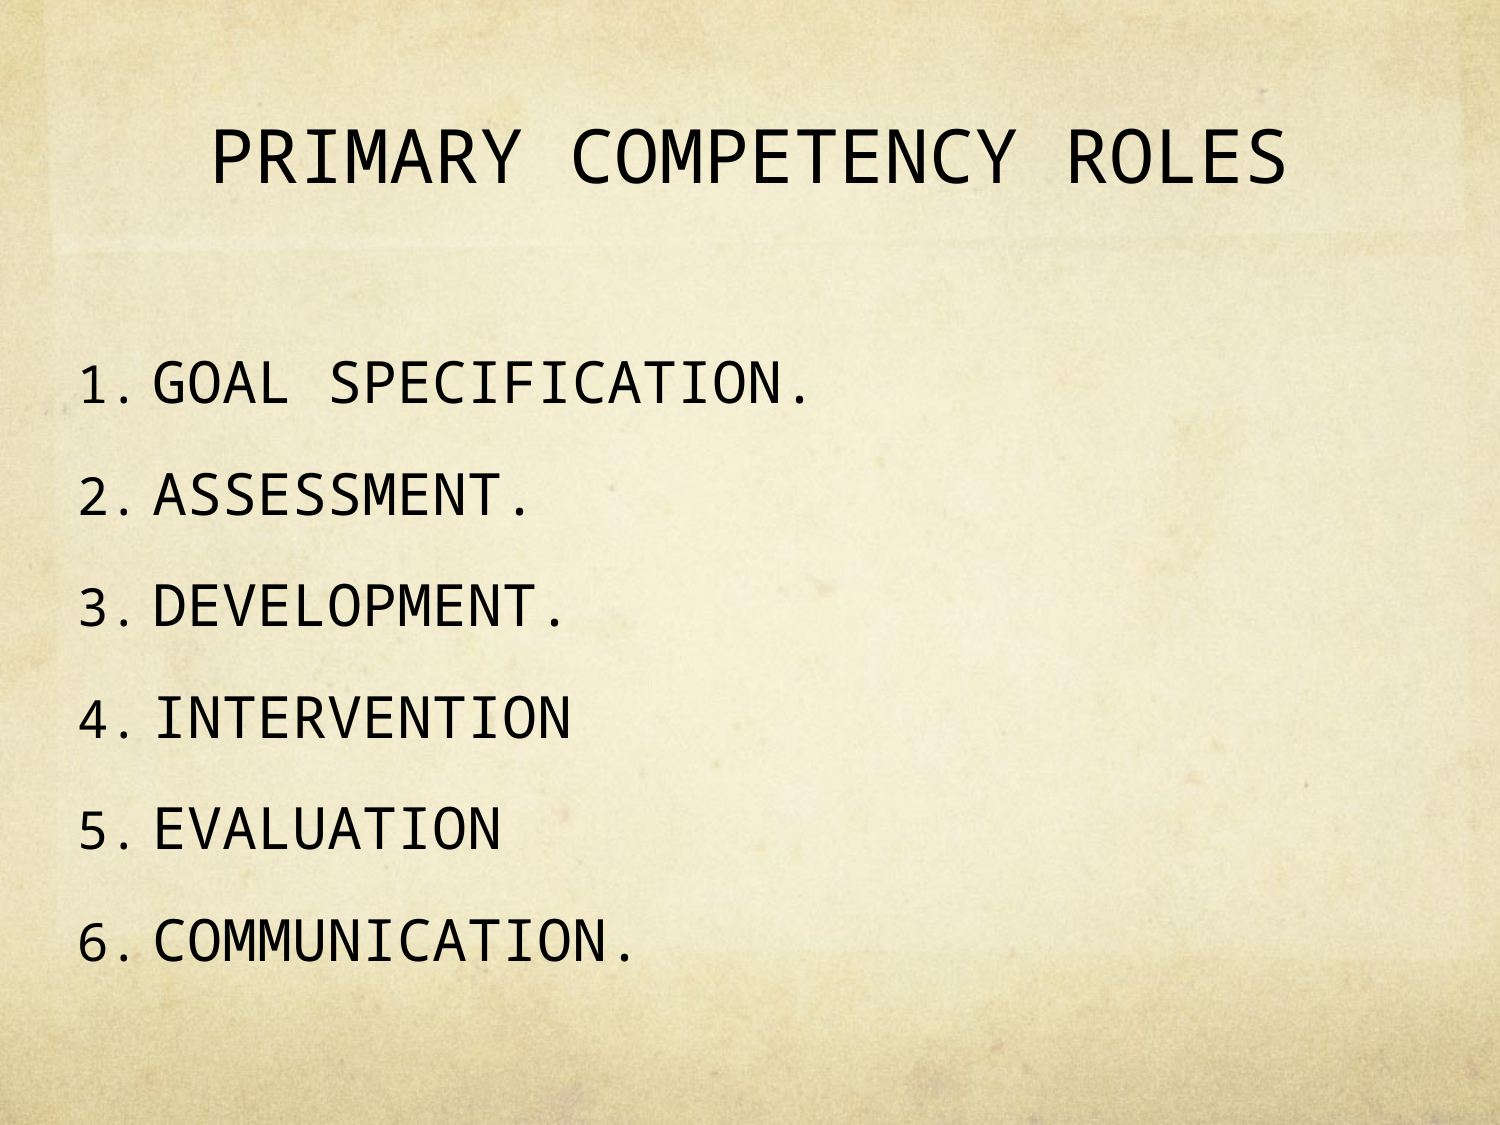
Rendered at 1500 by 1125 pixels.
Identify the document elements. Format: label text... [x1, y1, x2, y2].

picture [0, 0, 1500, 1125]
title PRIMARY COMPETENCY ROLES [150, 82, 1350, 224]
list GOAL SPECIFICATION. ASSESSMENT. DEVELOPMENT. INTERVENTION EVALUATION COMMUNICATION. [62, 224, 1463, 1088]
